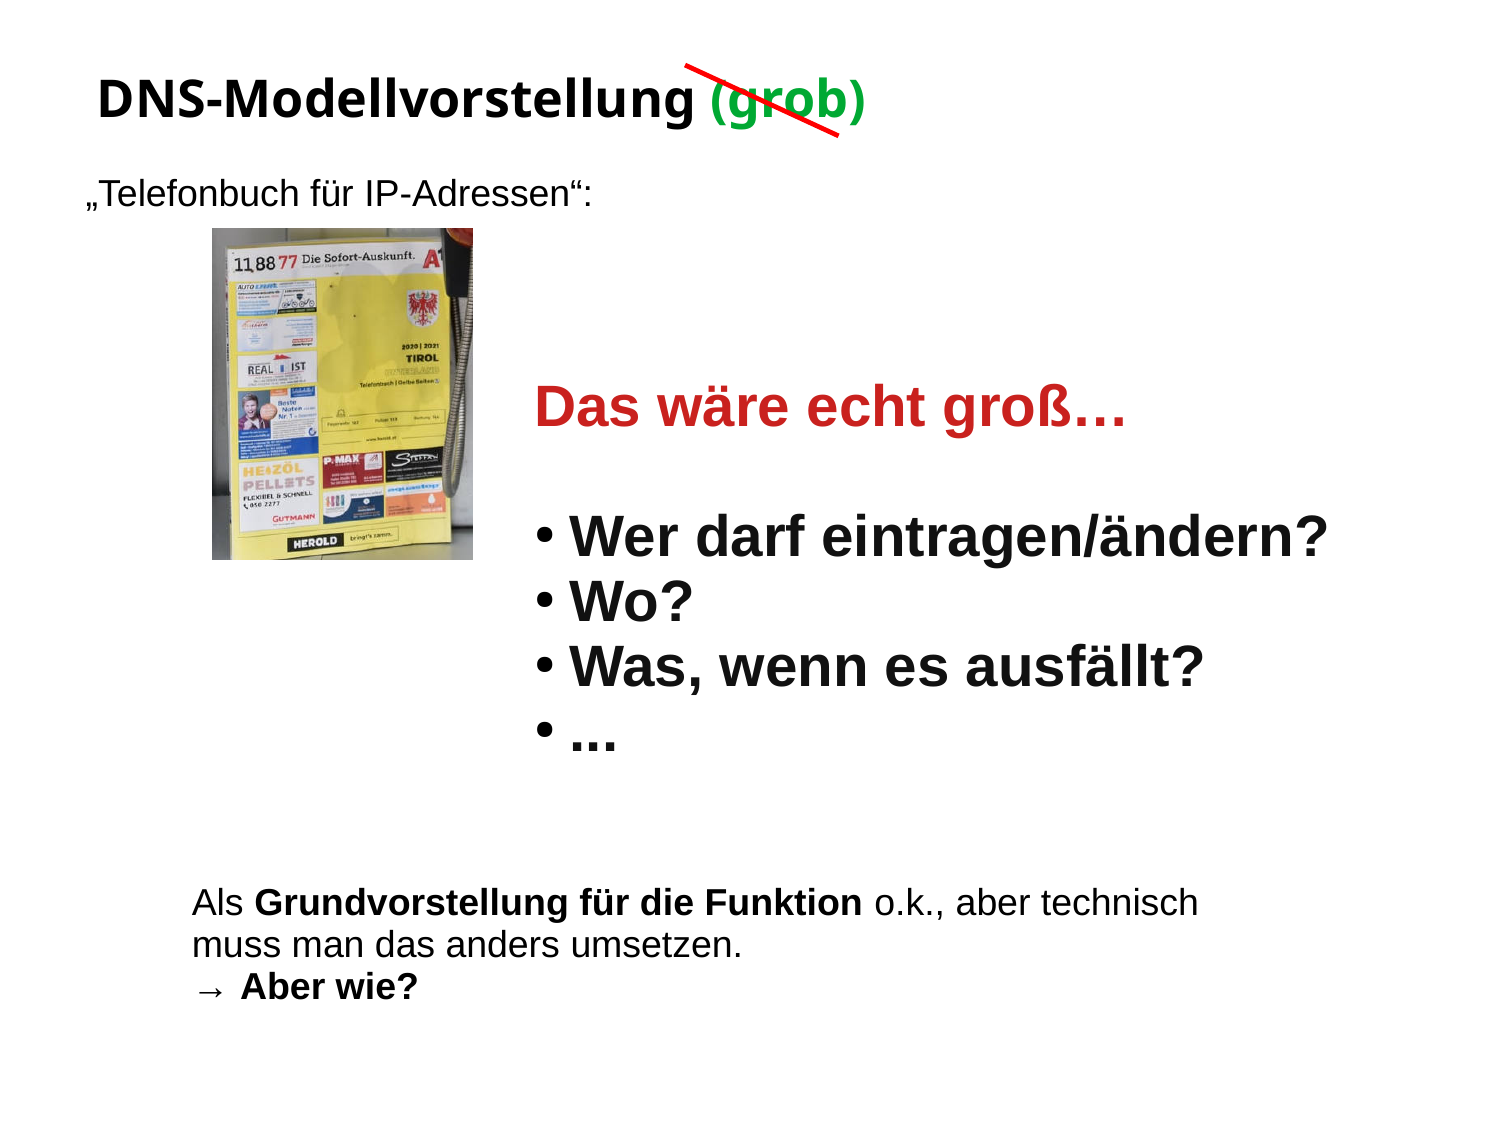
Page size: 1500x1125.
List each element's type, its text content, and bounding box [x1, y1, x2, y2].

picture [212, 228, 473, 560]
text_box Das wäre echt groß… Wer darf eintragen/ändern? Wo? Was, wenn es ausfällt? ... [519, 366, 1359, 837]
text_box DNS-Modellvorstellung (grob) [81, 58, 1418, 136]
text_box „Telefonbuch für IP-Adressen“: [70, 165, 1028, 727]
text_box Als Grundvorstellung für die Funktion o.k., aber technisch muss man das anders umsetzen. → Aber wie? [177, 874, 1312, 1015]
